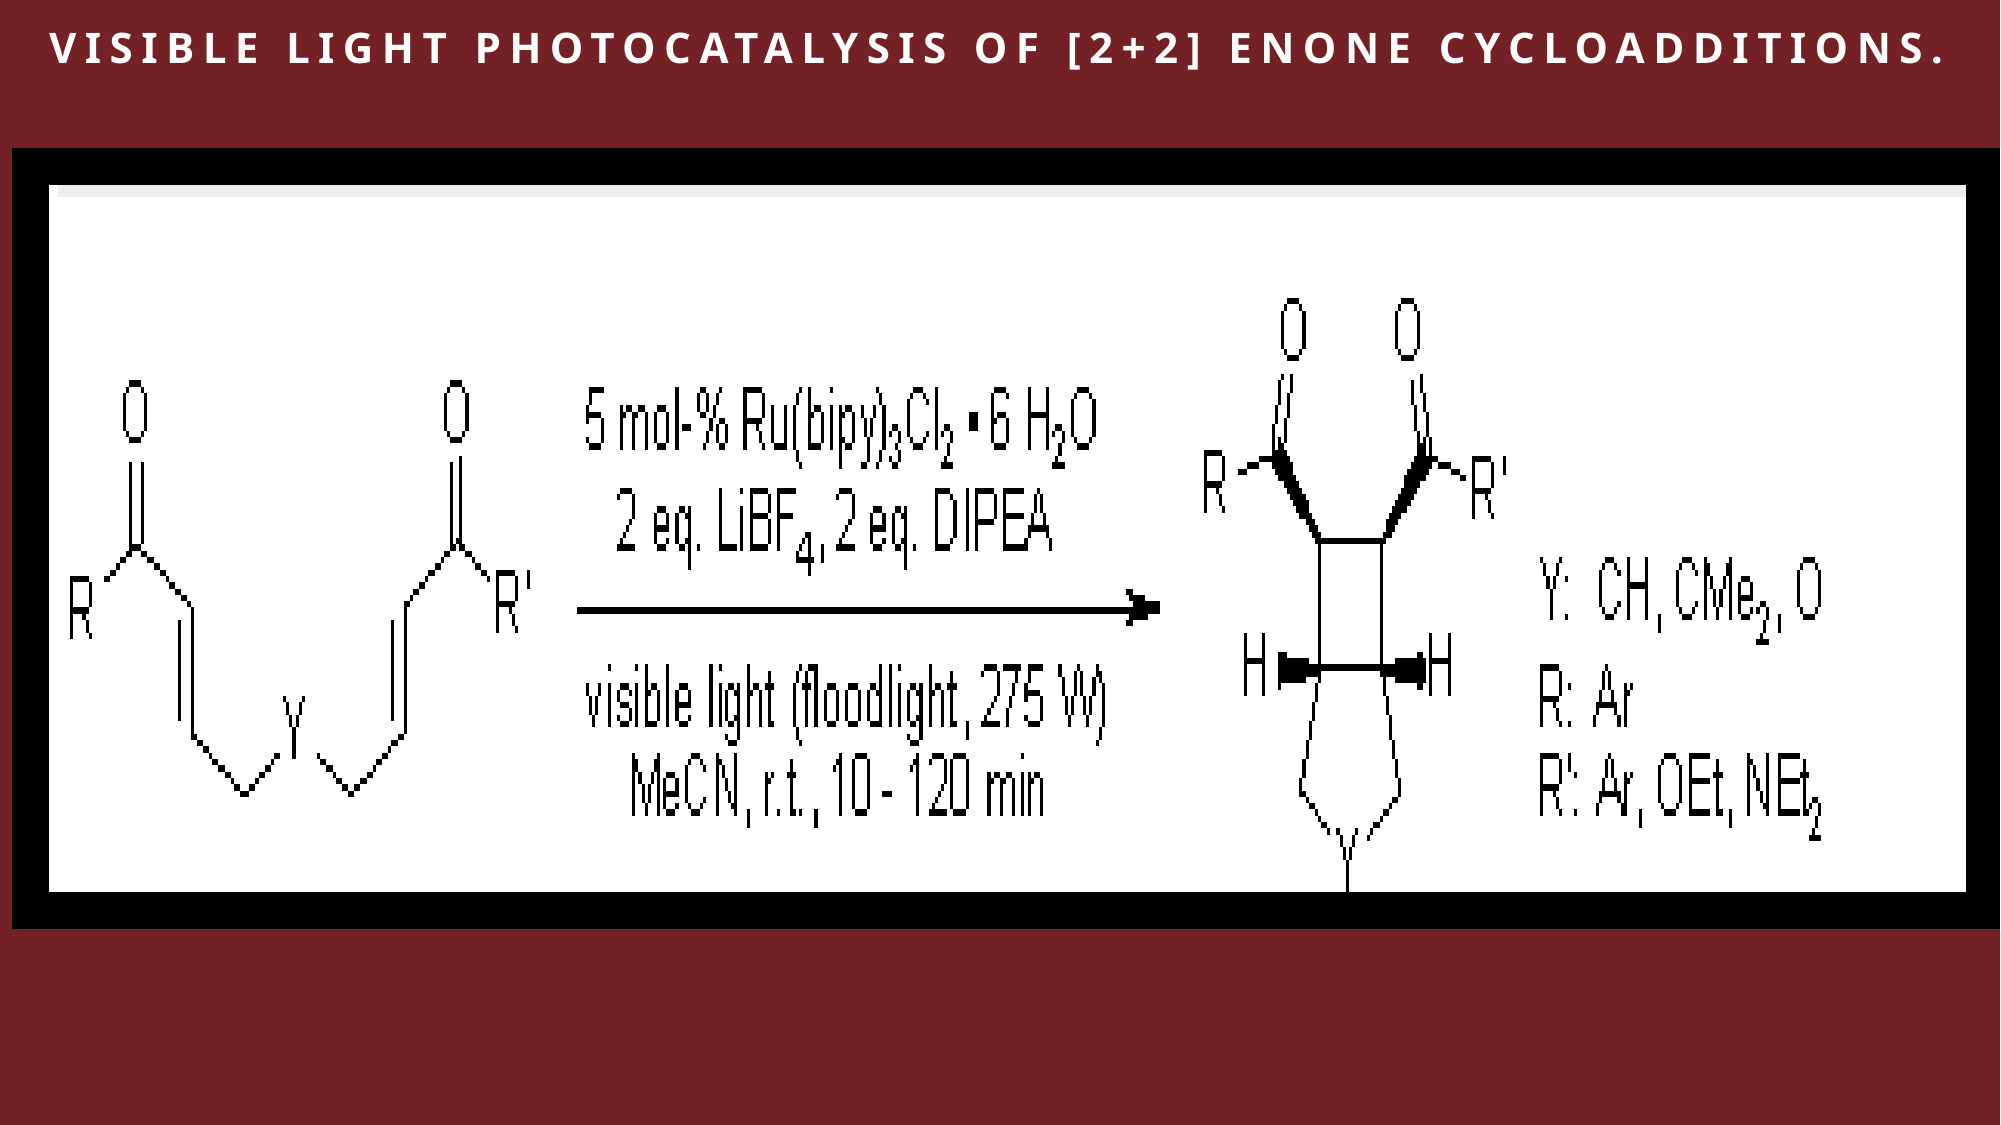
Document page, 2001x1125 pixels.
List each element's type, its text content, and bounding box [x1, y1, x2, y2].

picture [49, 185, 1967, 892]
title Visible Light Photocatalysis of [2+2] Enone Cycloadditions. [49, 21, 1967, 140]
